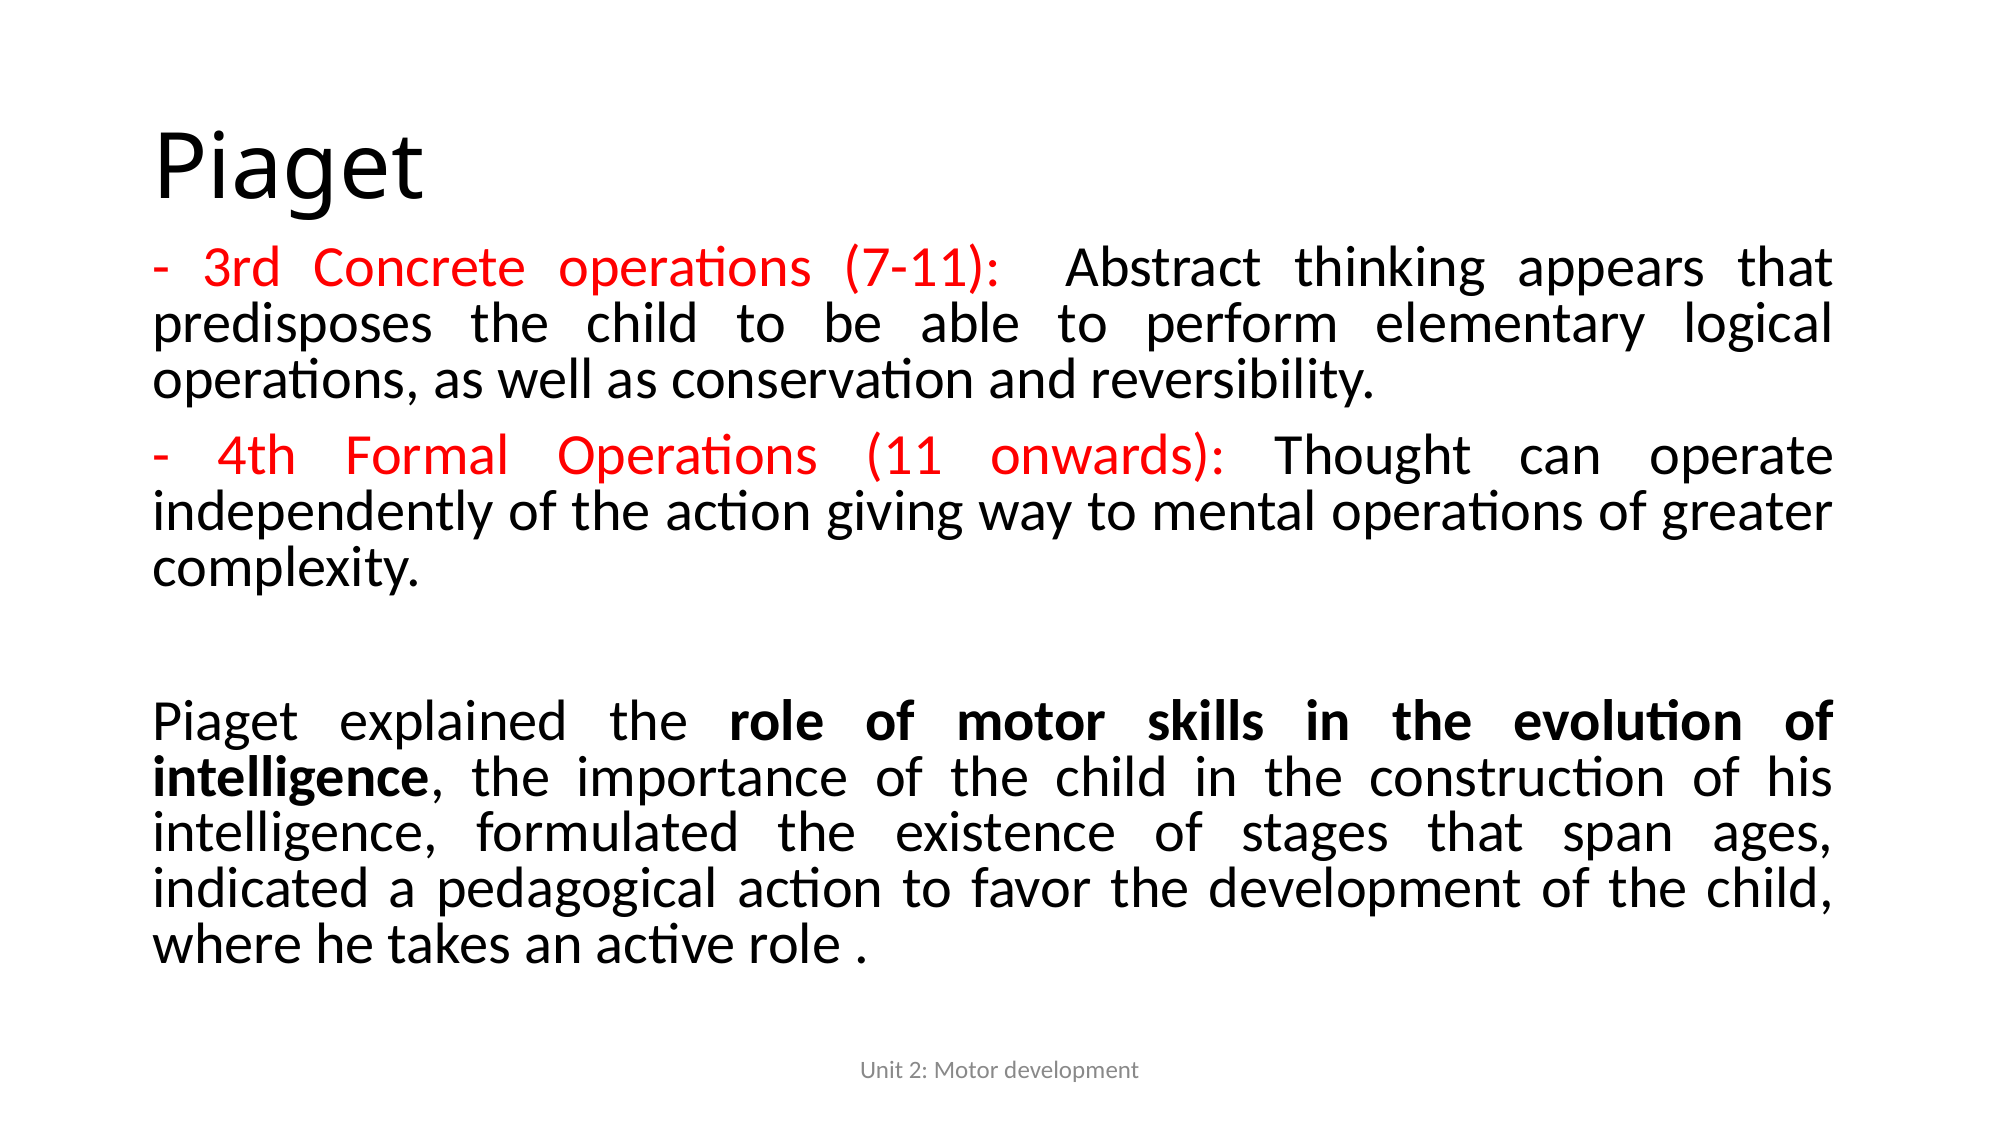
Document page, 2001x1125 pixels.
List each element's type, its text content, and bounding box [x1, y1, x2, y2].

title Piaget [137, 59, 1863, 234]
text_box Unit 2: Motor development [662, 1042, 1338, 1103]
list - 3rd Concrete operations (7-11): Abstract thinking appears that predisposes the child to be able to perform elementary logical operations, as well as conservation and reversibility. - 4th Formal Operations (11 onwards): Thought can operate independently of the action giving way to mental operations of greater complexity. Piaget explained the role of motor skills in the evolution of intelligence, the importance of the child in the construction of his intelligence, formulated the existence of stages that span ages, indicated a pedagogical action to favor the development of the child, where he takes an active role . [137, 234, 1863, 1014]
